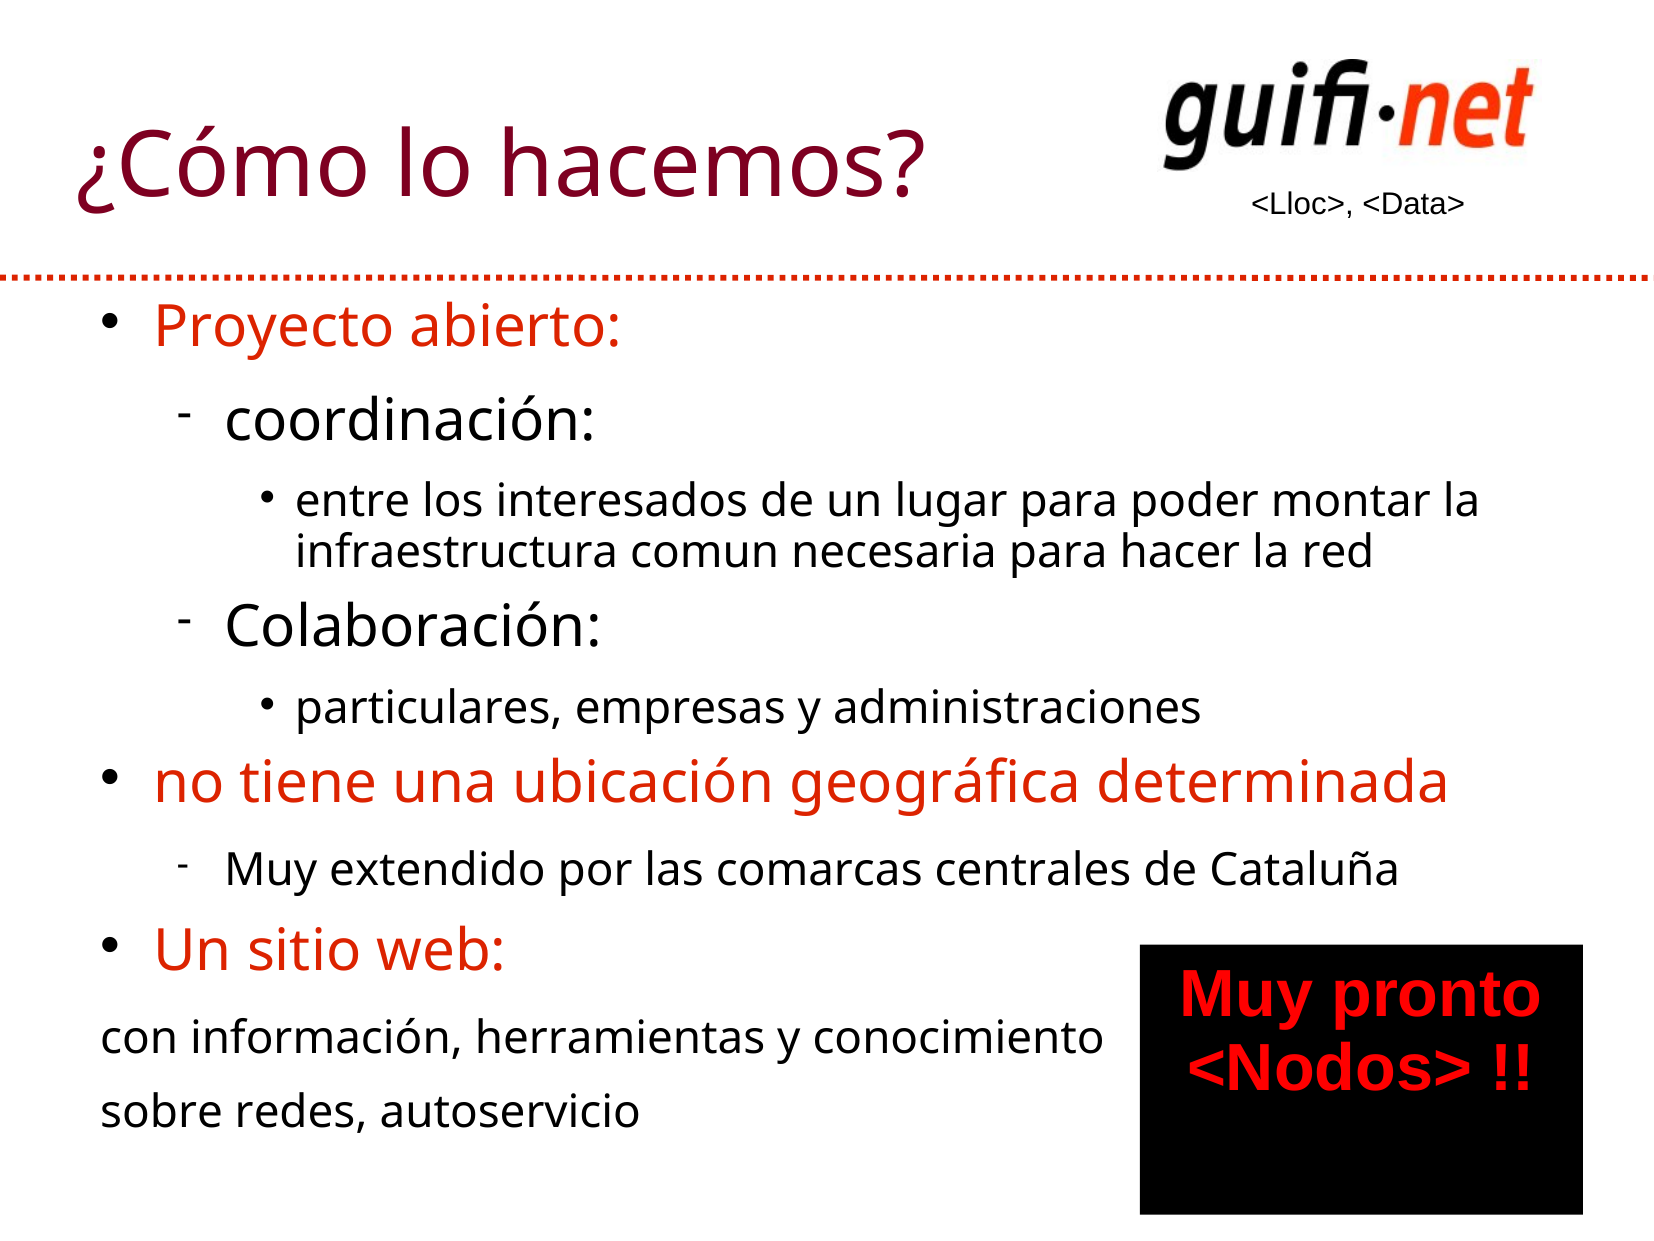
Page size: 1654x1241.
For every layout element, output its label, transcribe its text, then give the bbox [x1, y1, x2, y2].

picture [1157, 59, 1542, 172]
list Proyecto abierto: coordinación: entre los interesados de un lugar para poder montar la infraestructura comun necesaria para hacer la red Colaboración: particulares, empresas y administraciones no tiene una ubicación geográfica determinada Muy extendido por las comarcas centrales de Cataluña Un sitio web: con información, herramientas y conocimiento sobre redes, autoservicio [82, 290, 1571, 1241]
title ¿Cómo lo hacemos? [76, 59, 1093, 267]
text_box Muy pronto <Nodos> !! [1139, 944, 1583, 1215]
